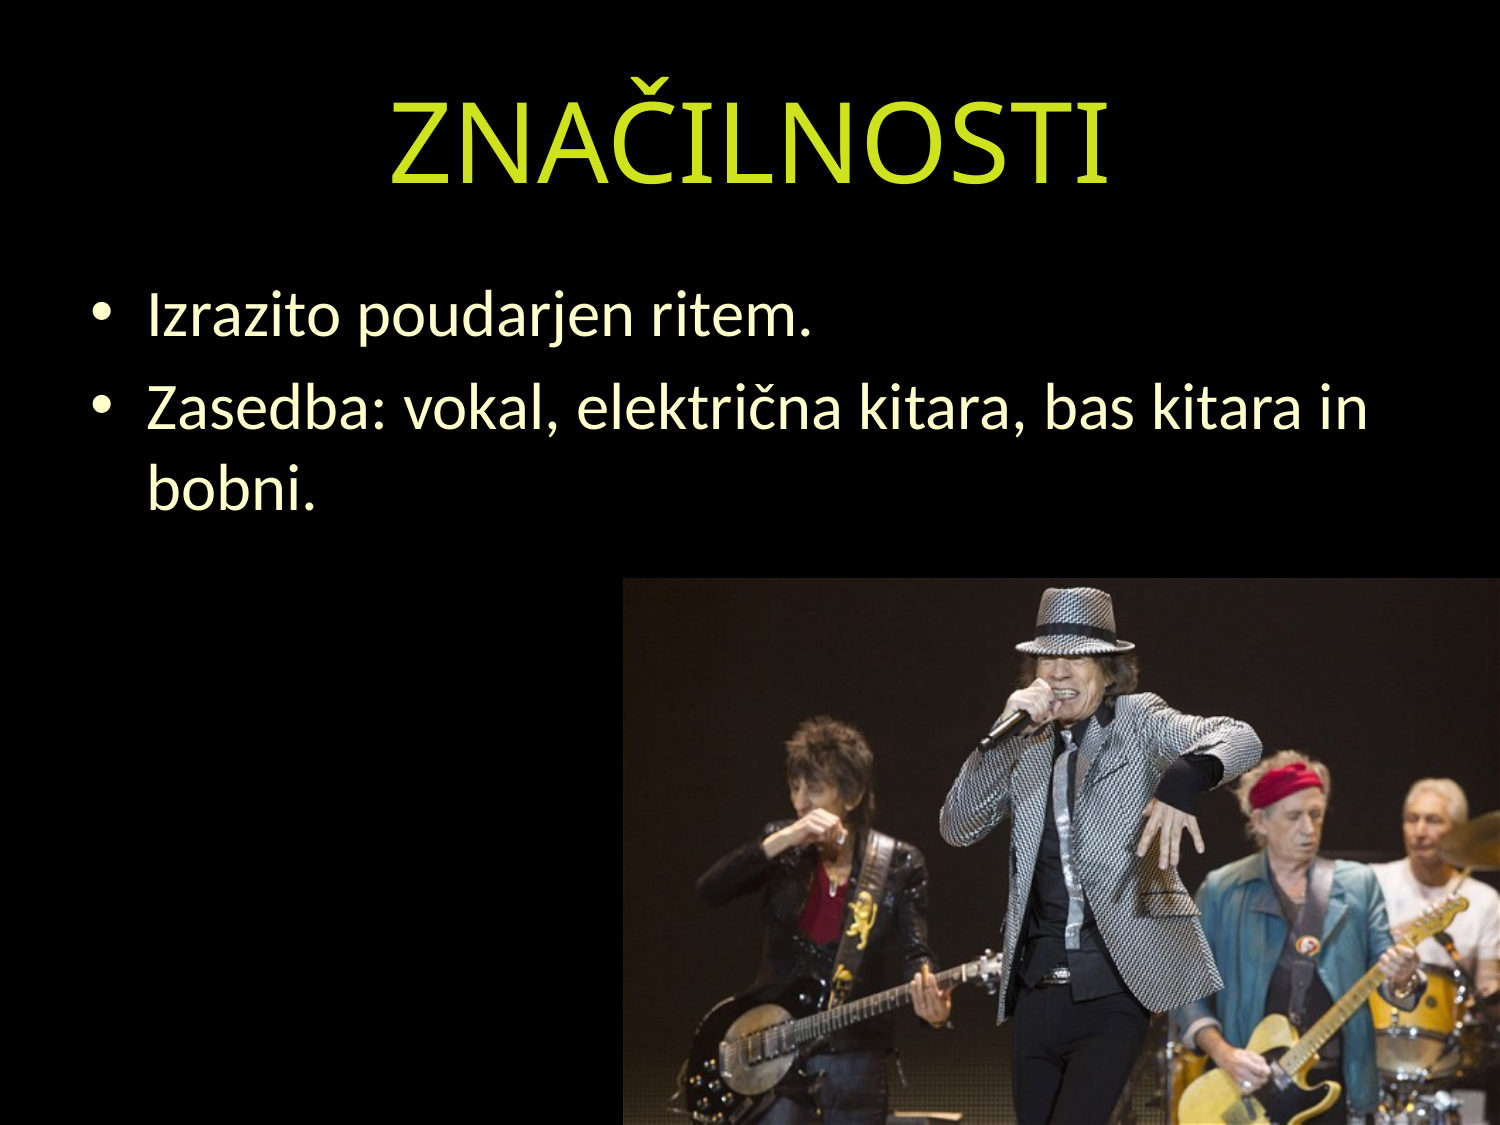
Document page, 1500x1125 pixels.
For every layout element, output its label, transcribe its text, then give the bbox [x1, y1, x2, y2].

list Izrazito poudarjen ritem. Zasedba: vokal, električna kitara, bas kitara in bobni. [75, 262, 1425, 1005]
title ZNAČILNOSTI [75, 45, 1425, 233]
picture [623, 578, 1500, 1125]
